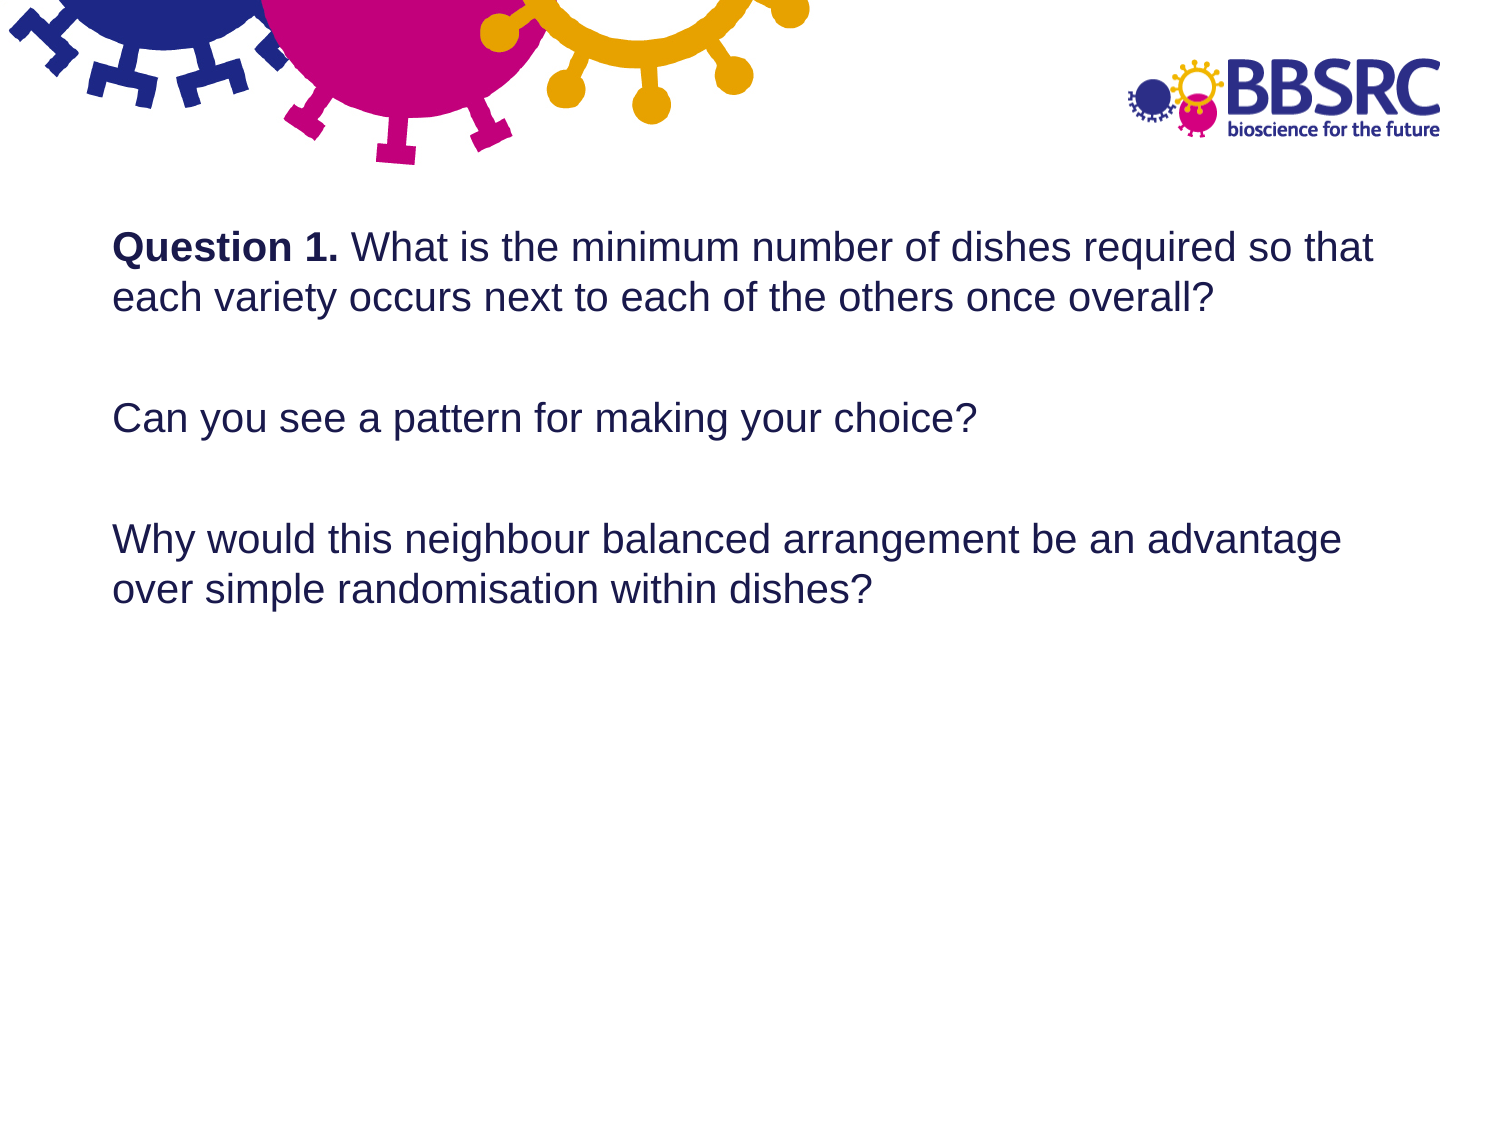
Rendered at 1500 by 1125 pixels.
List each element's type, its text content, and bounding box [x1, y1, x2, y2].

list Question 1. What is the minimum number of dishes required so that each variety occurs next to each of the others once overall? Can you see a pattern for making your choice? Why would this neighbour balanced arrangement be an advantage over simple randomisation within dishes? [112, 219, 1377, 1012]
